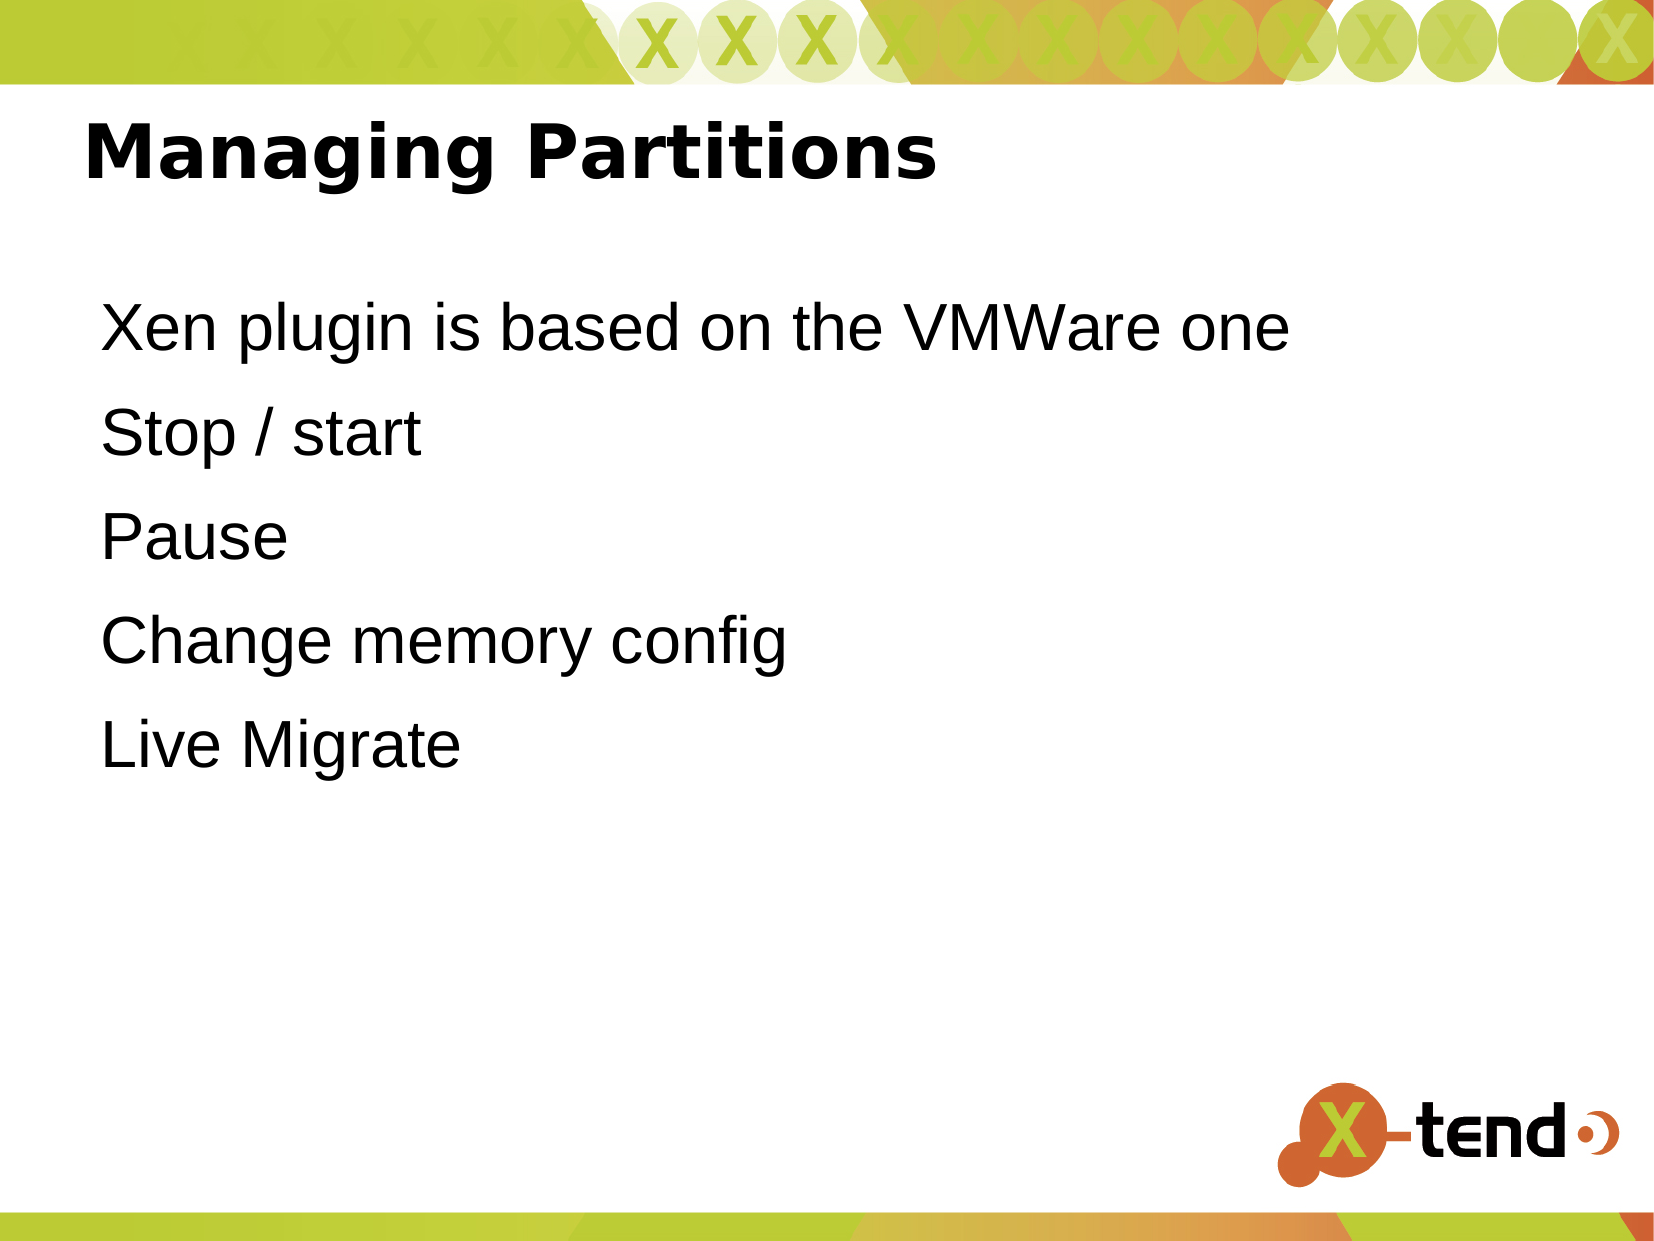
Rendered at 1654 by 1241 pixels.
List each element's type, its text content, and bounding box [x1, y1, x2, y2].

list Xen plugin is based on the VMWare one Stop / start Pause Change memory config Live Migrate [82, 290, 1571, 1109]
title Managing Partitions [82, 49, 1571, 257]
picture [0, 0, 1654, 1241]
